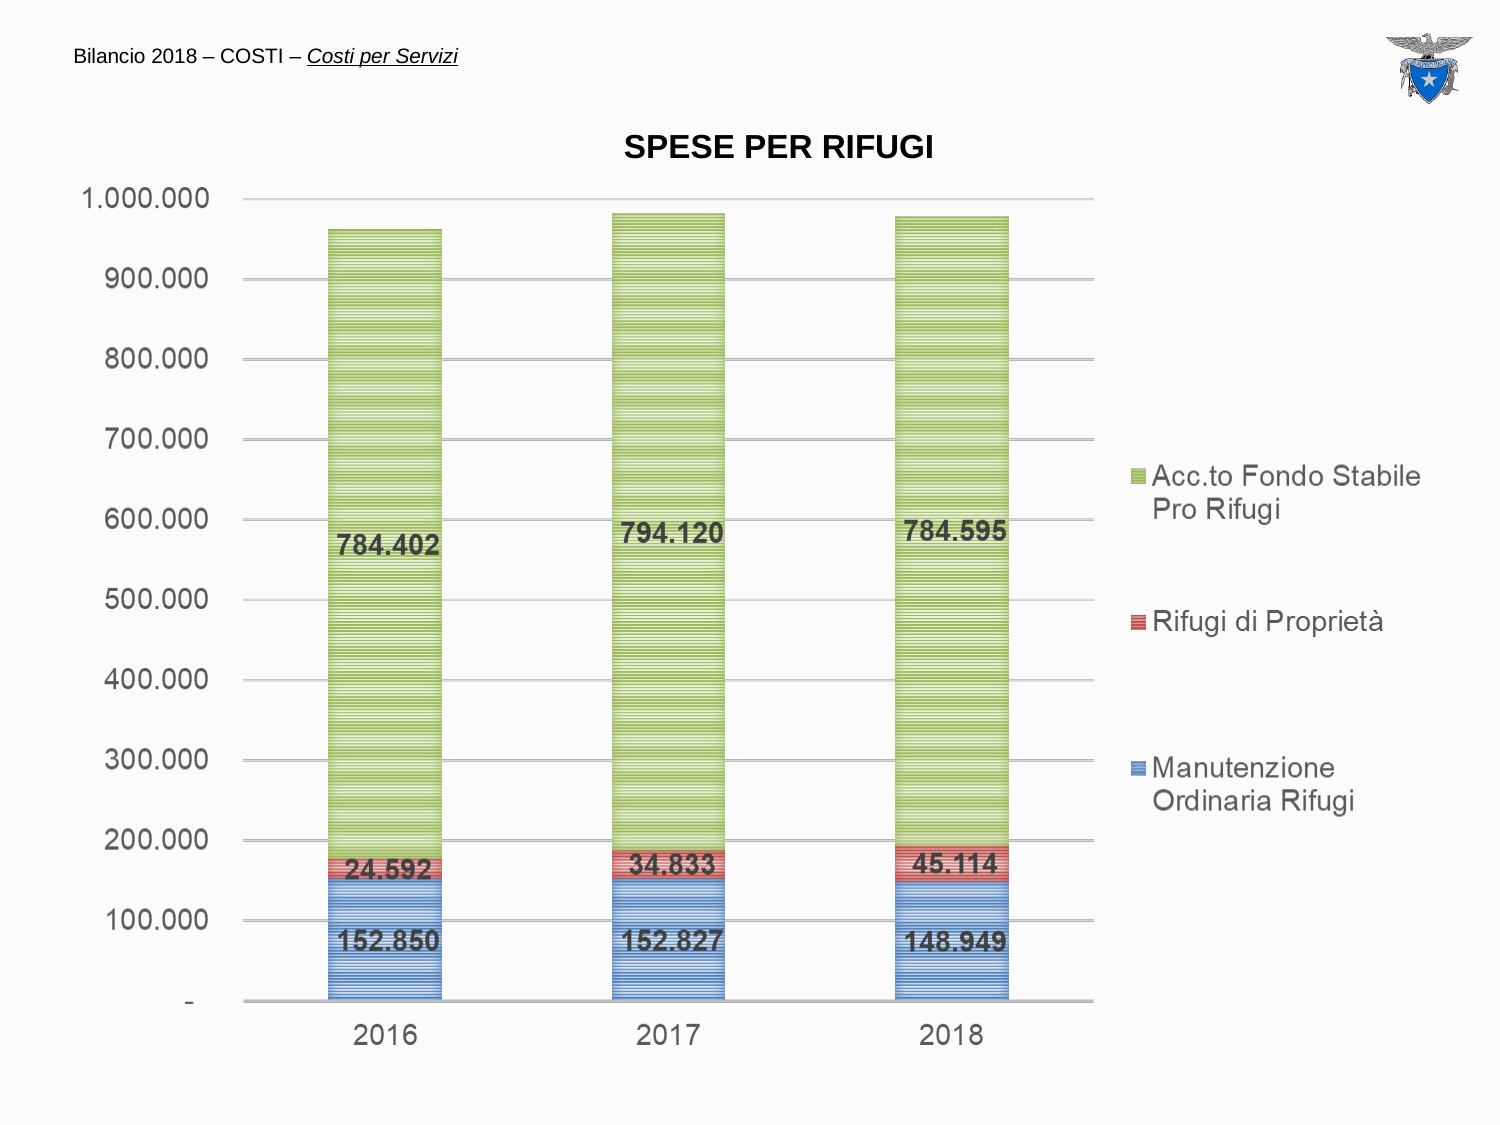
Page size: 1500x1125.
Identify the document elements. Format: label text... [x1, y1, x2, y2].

picture [1382, 29, 1477, 112]
text_box Bilancio 2018 – COSTI – Costi per Servizi [58, 35, 504, 76]
picture [58, 172, 1447, 1071]
text_box SPESE PER RIFUGI [206, 117, 1353, 172]
